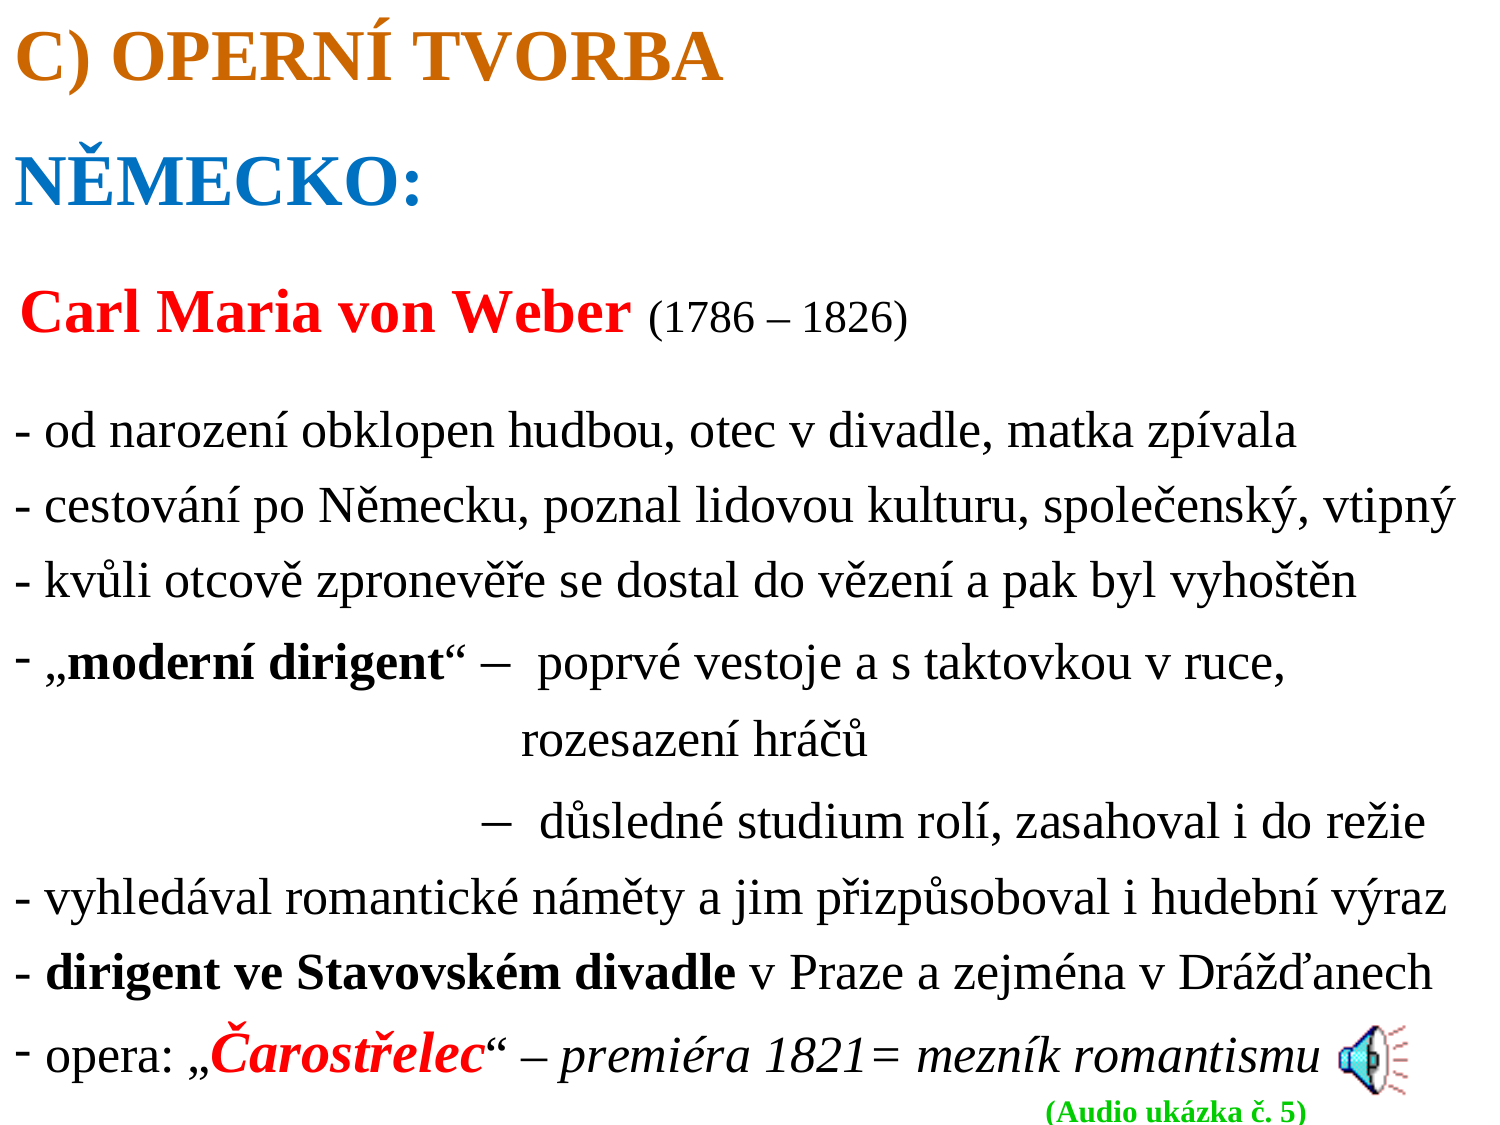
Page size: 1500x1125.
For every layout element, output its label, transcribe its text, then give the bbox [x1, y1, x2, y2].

text_box C) OPERNÍ TVORBA [0, 0, 1313, 103]
picture [1337, 1024, 1413, 1101]
text_box - od narození obklopen hudbou, otec v divadle, matka zpívala - cestování po Německu, poznal lidovou kulturu, společenský, vtipný - kvůli otcově zpronevěře se dostal do vězení a pak byl vyhoštěn „moderní dirigent“ – poprvé vestoje a s taktovkou v ruce, rozesazení hráčů – důsledné studium rolí, zasahoval i do režie - vyhledával romantické náměty a jim přizpůsoboval i hudební výraz - dirigent ve Stavovském divadle v Praze a zejména v Drážďanech opera: „Čarostřelec“ – premiéra 1821= mezník romantismu (Audio ukázka č. 5) [0, 374, 1500, 1125]
text_box NĚMECKO: [0, 124, 1500, 221]
text_box Carl Maria von Weber (1786 – 1826) [4, 262, 932, 353]
